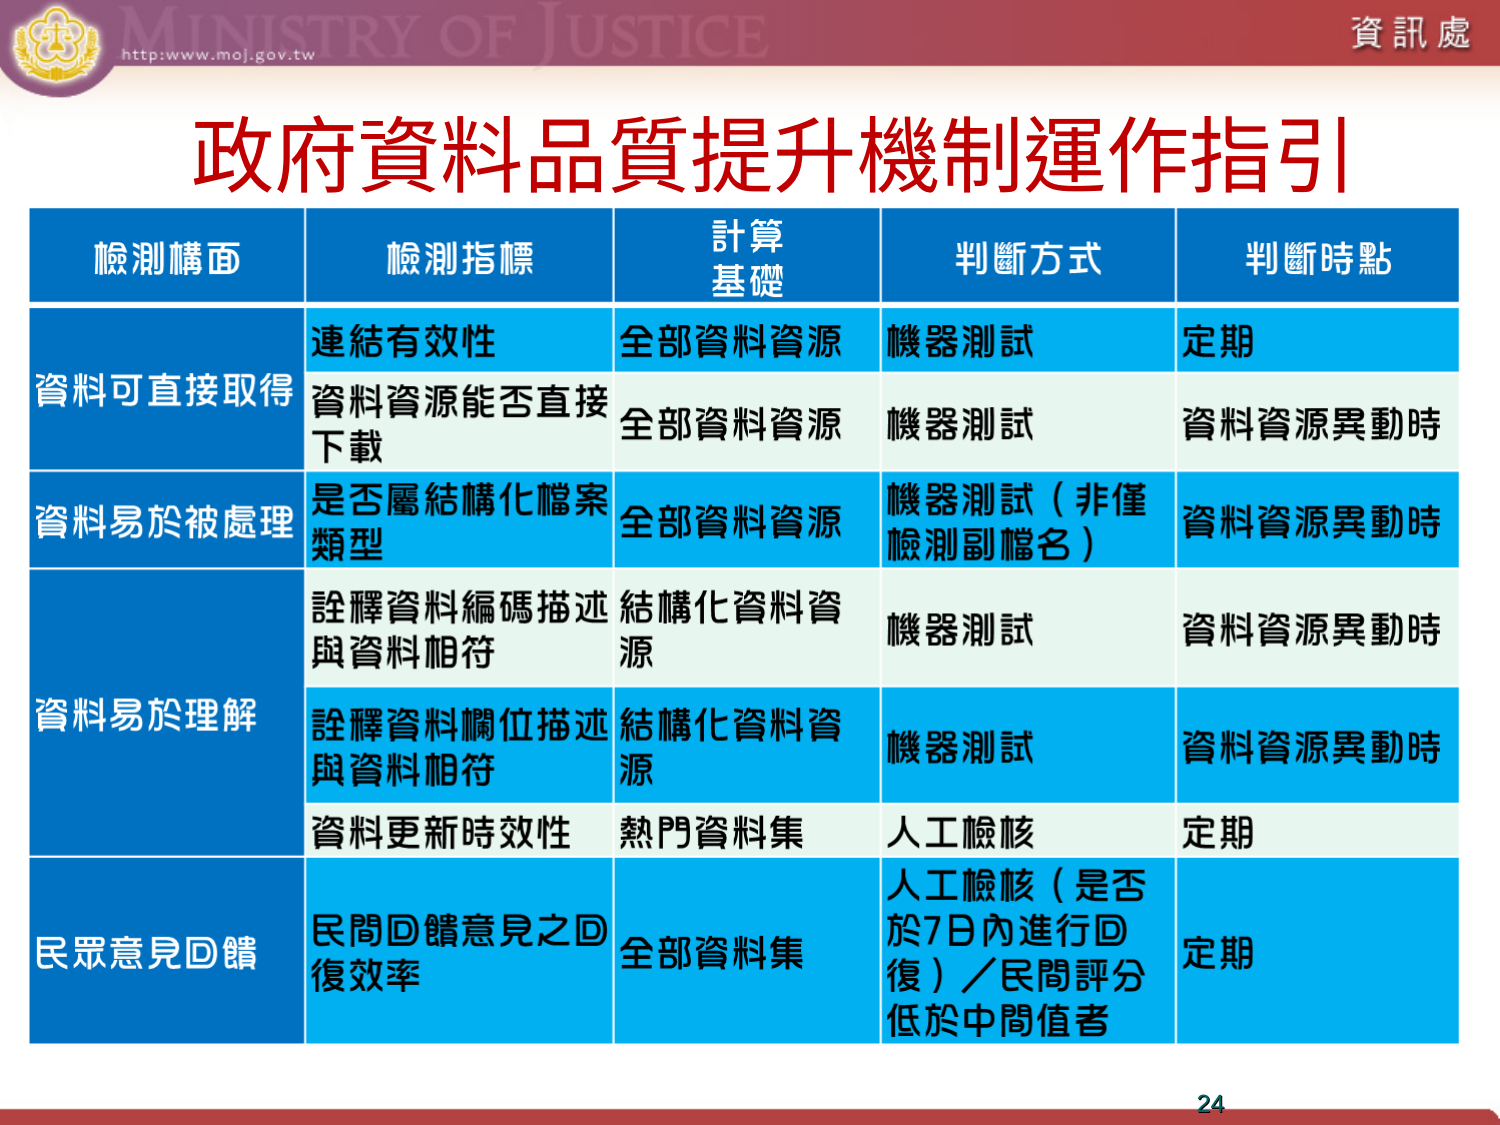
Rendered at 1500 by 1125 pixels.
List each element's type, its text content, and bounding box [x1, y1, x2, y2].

picture [28, 201, 1460, 1066]
text_box 24 [1181, 1080, 1495, 1118]
title 政府資料品質提升機制運作指引 [136, 78, 1412, 229]
